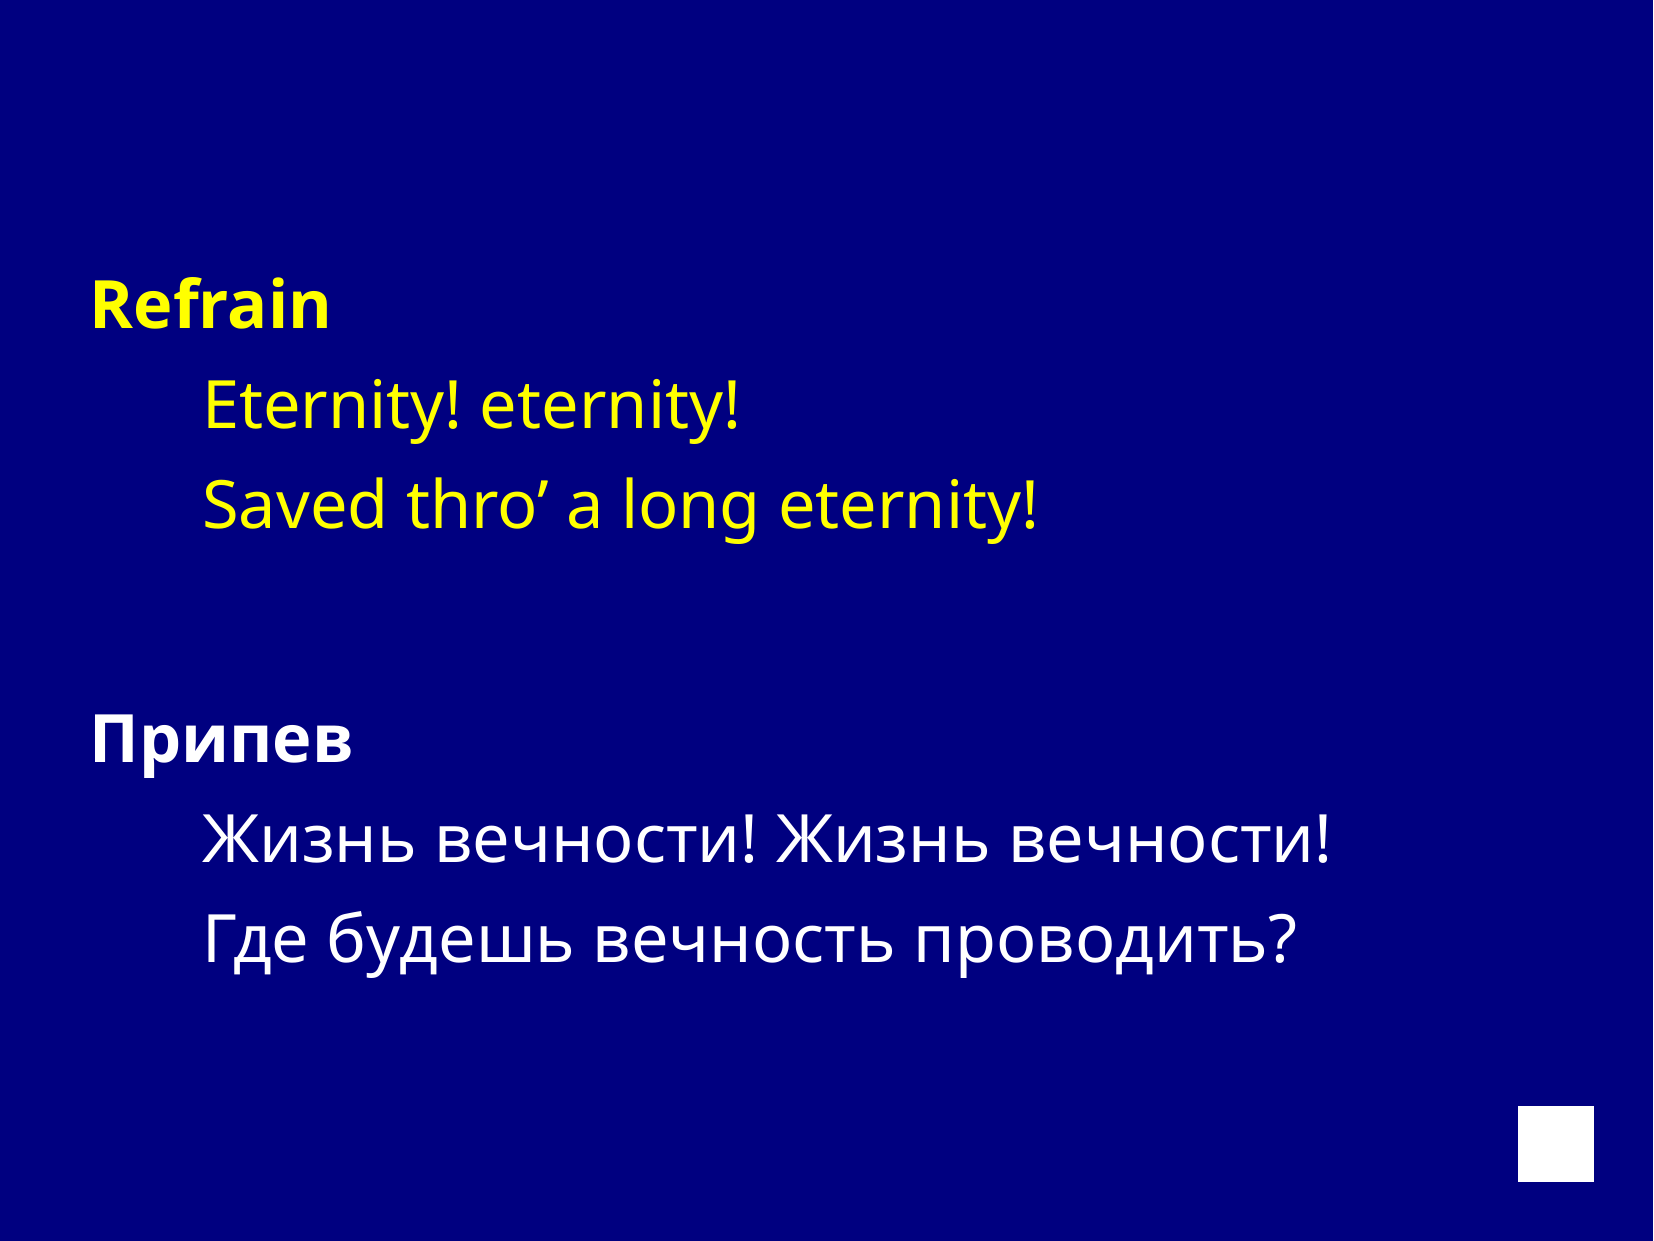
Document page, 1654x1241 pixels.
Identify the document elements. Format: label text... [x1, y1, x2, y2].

text_box Припев Жизнь вечности! Жизнь вечности! Где будешь вечность проводить? [75, 675, 1576, 1163]
text_box Refrain Eternity! eternity! Saved thro’ a long eternity! [75, 150, 1576, 638]
text_box [1518, 1106, 1594, 1182]
